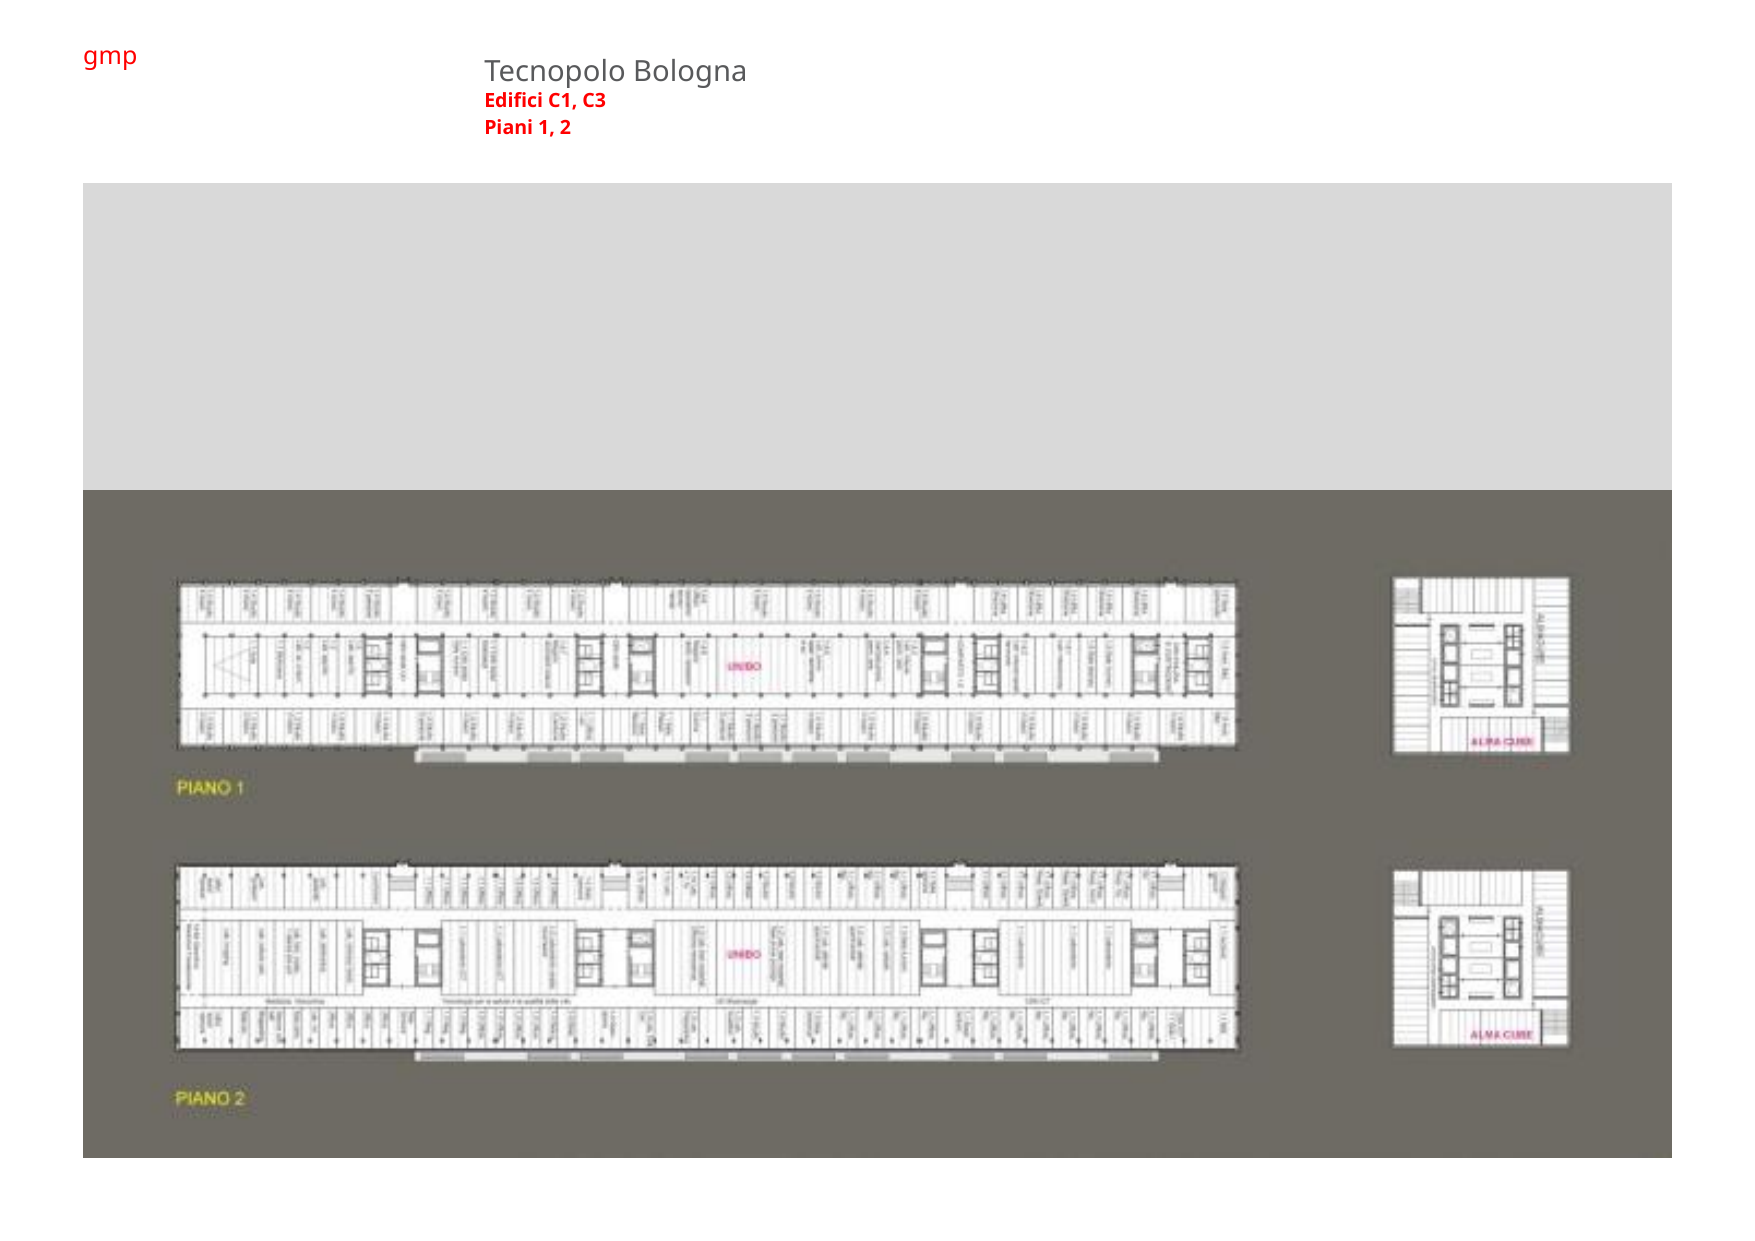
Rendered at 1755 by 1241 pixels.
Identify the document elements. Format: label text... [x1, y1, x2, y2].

picture [83, 490, 1672, 1158]
text_box [83, 183, 1672, 490]
list Edifici C1, C3 Piani 1, 2 [484, 98, 1625, 194]
